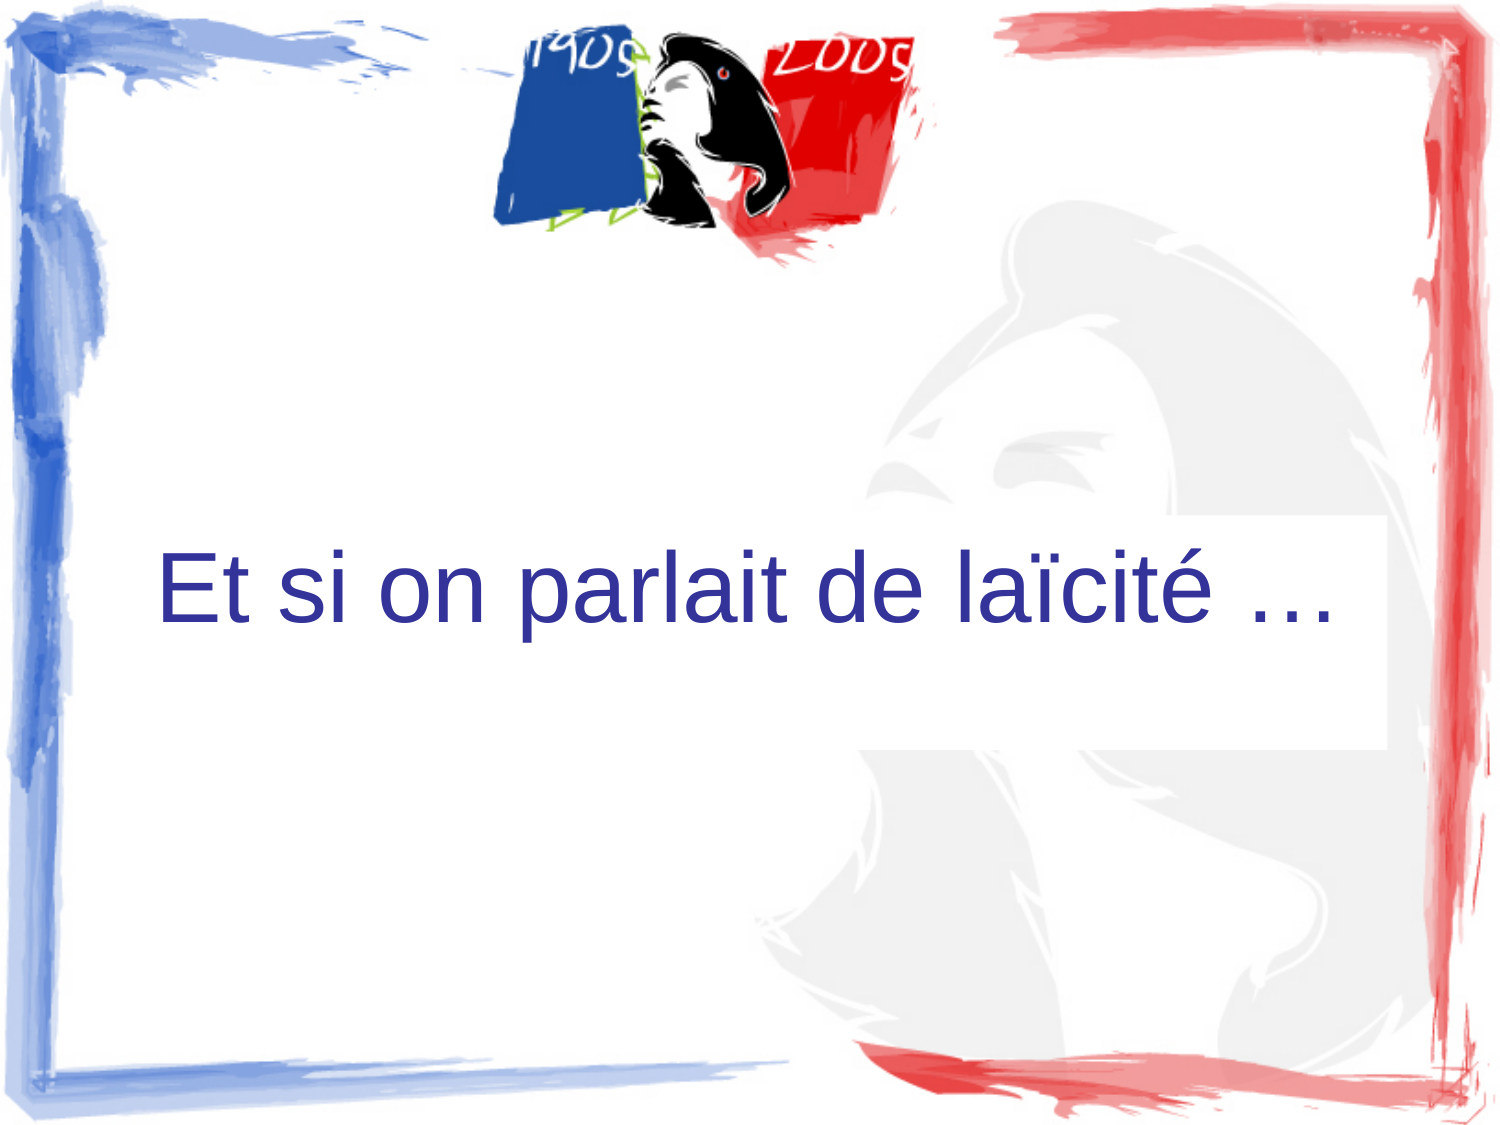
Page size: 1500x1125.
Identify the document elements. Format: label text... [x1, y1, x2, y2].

picture [0, 0, 1500, 1125]
title Et si on parlait de laïcité … [112, 515, 1388, 751]
